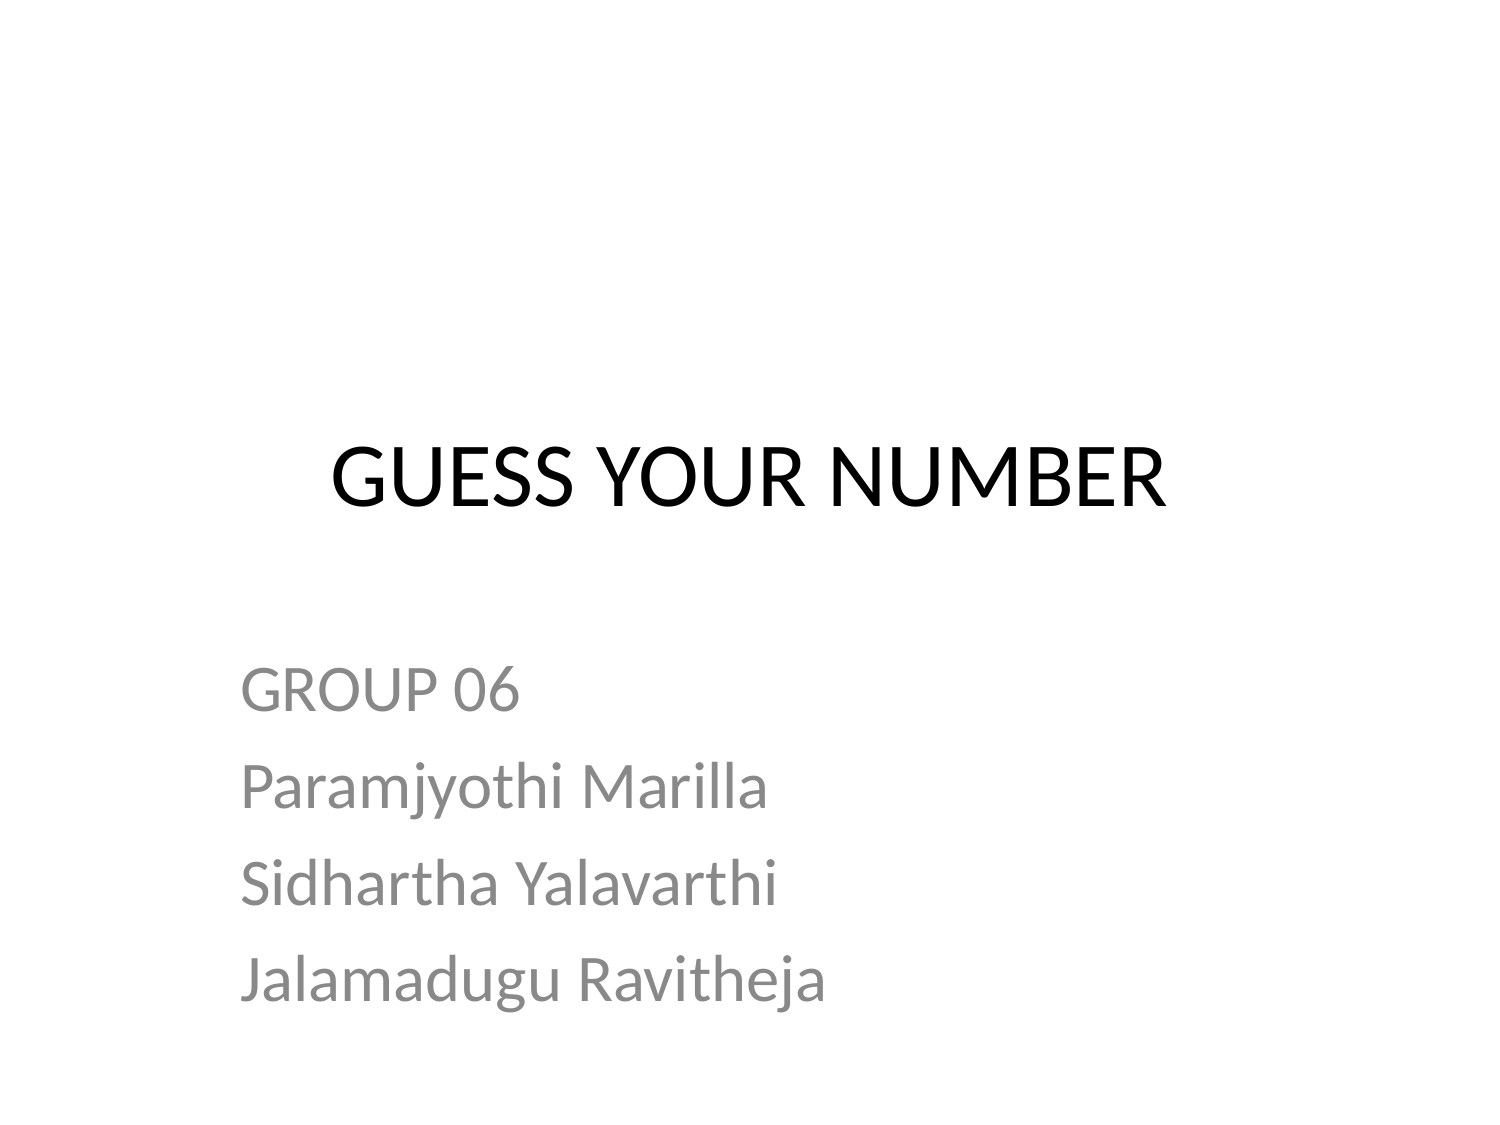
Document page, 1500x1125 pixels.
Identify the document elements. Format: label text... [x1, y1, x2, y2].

title GUESS YOUR NUMBER [112, 349, 1388, 591]
subtitle GROUP 06 Paramjyothi Marilla Sidhartha Yalavarthi Jalamadugu Ravitheja [225, 637, 1276, 1047]
